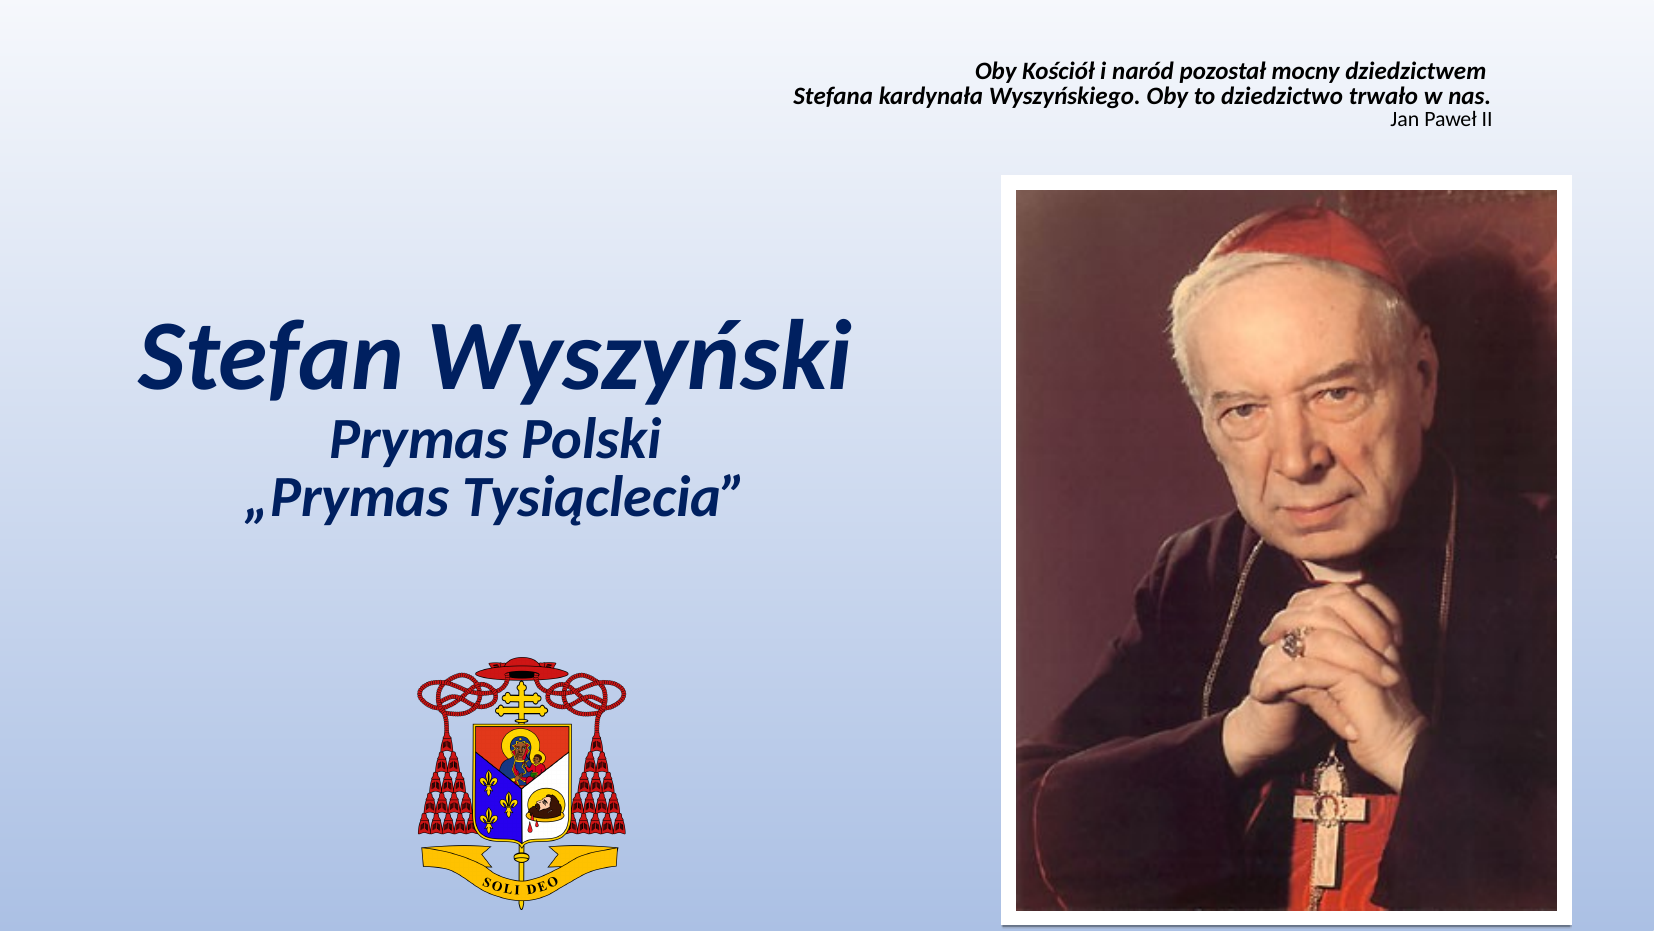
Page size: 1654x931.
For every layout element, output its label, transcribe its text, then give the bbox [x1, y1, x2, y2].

text_box Stefan Wyszyński Prymas Polski „Prymas Tysiąclecia” [120, 307, 872, 590]
text_box Oby Kościół i naród pozostał mocny dziedzictwem Stefana kardynała Wyszyńskiego. Oby to dziedzictwo trwało w nas. Jan Paweł II [778, 53, 1623, 155]
picture [415, 656, 627, 911]
picture [1015, 189, 1558, 911]
